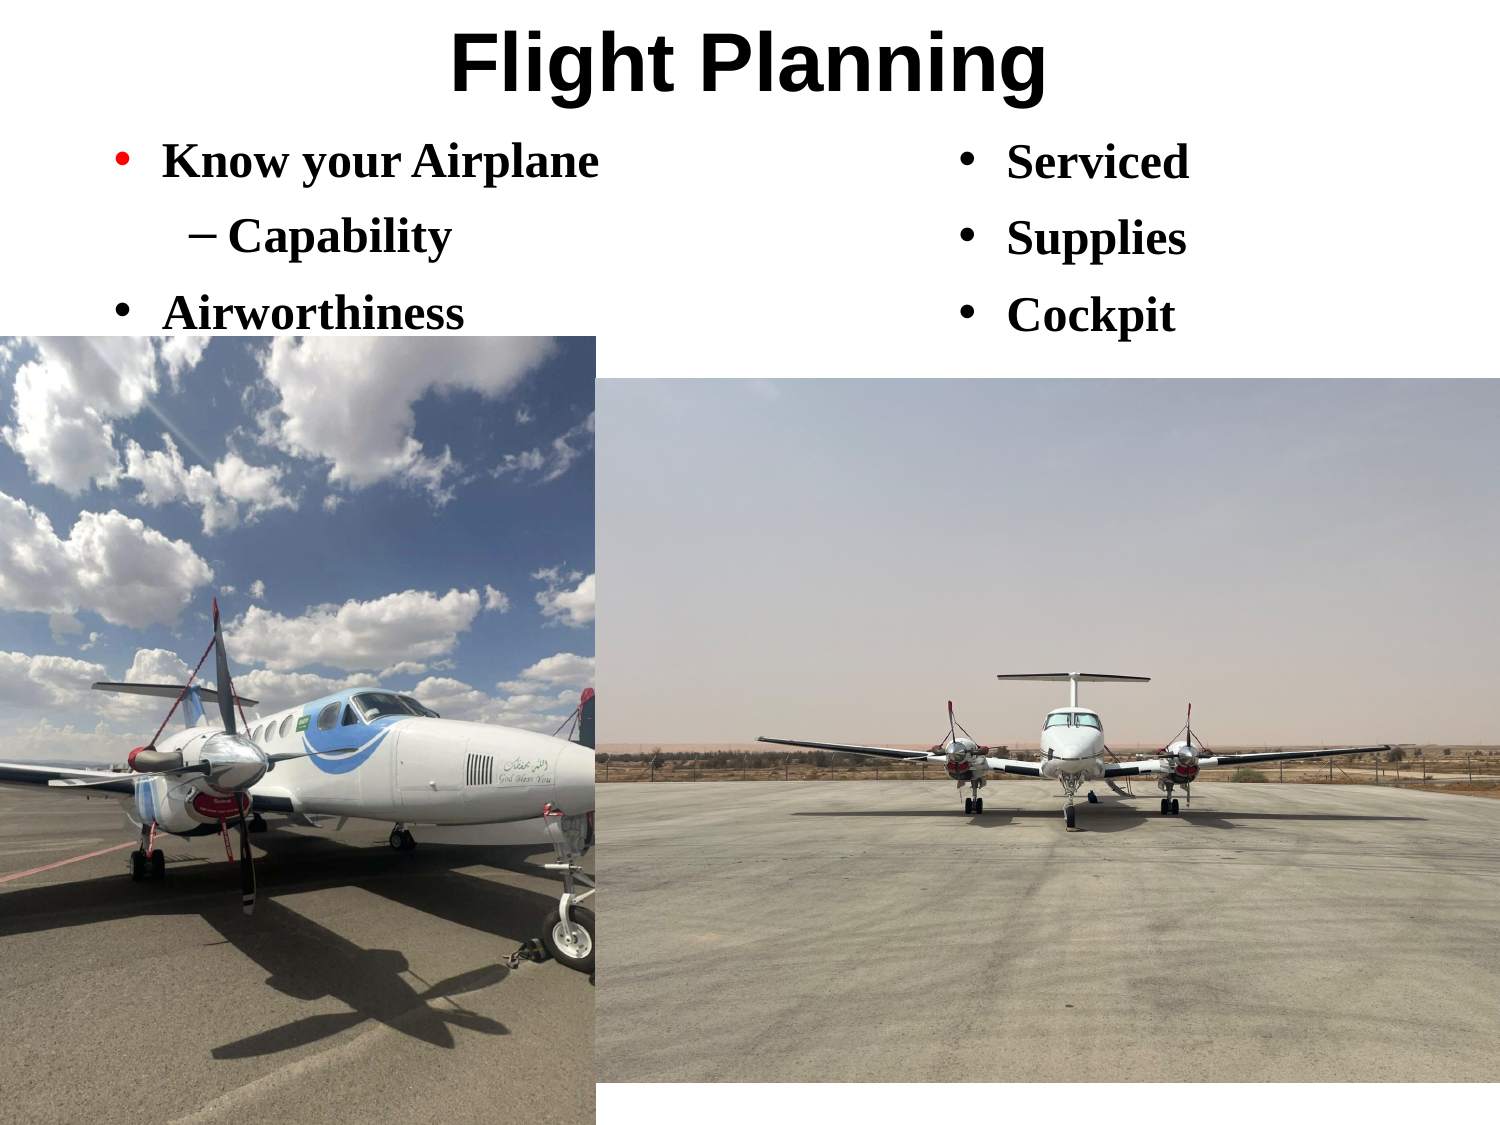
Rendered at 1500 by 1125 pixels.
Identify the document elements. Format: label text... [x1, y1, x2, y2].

text_box Know your Airplane Capability Airworthiness [90, 120, 871, 378]
text_box Flight Planning [0, 3, 1500, 113]
text_box Serviced Supplies Cockpit [935, 120, 1388, 375]
picture [0, 336, 1500, 1125]
